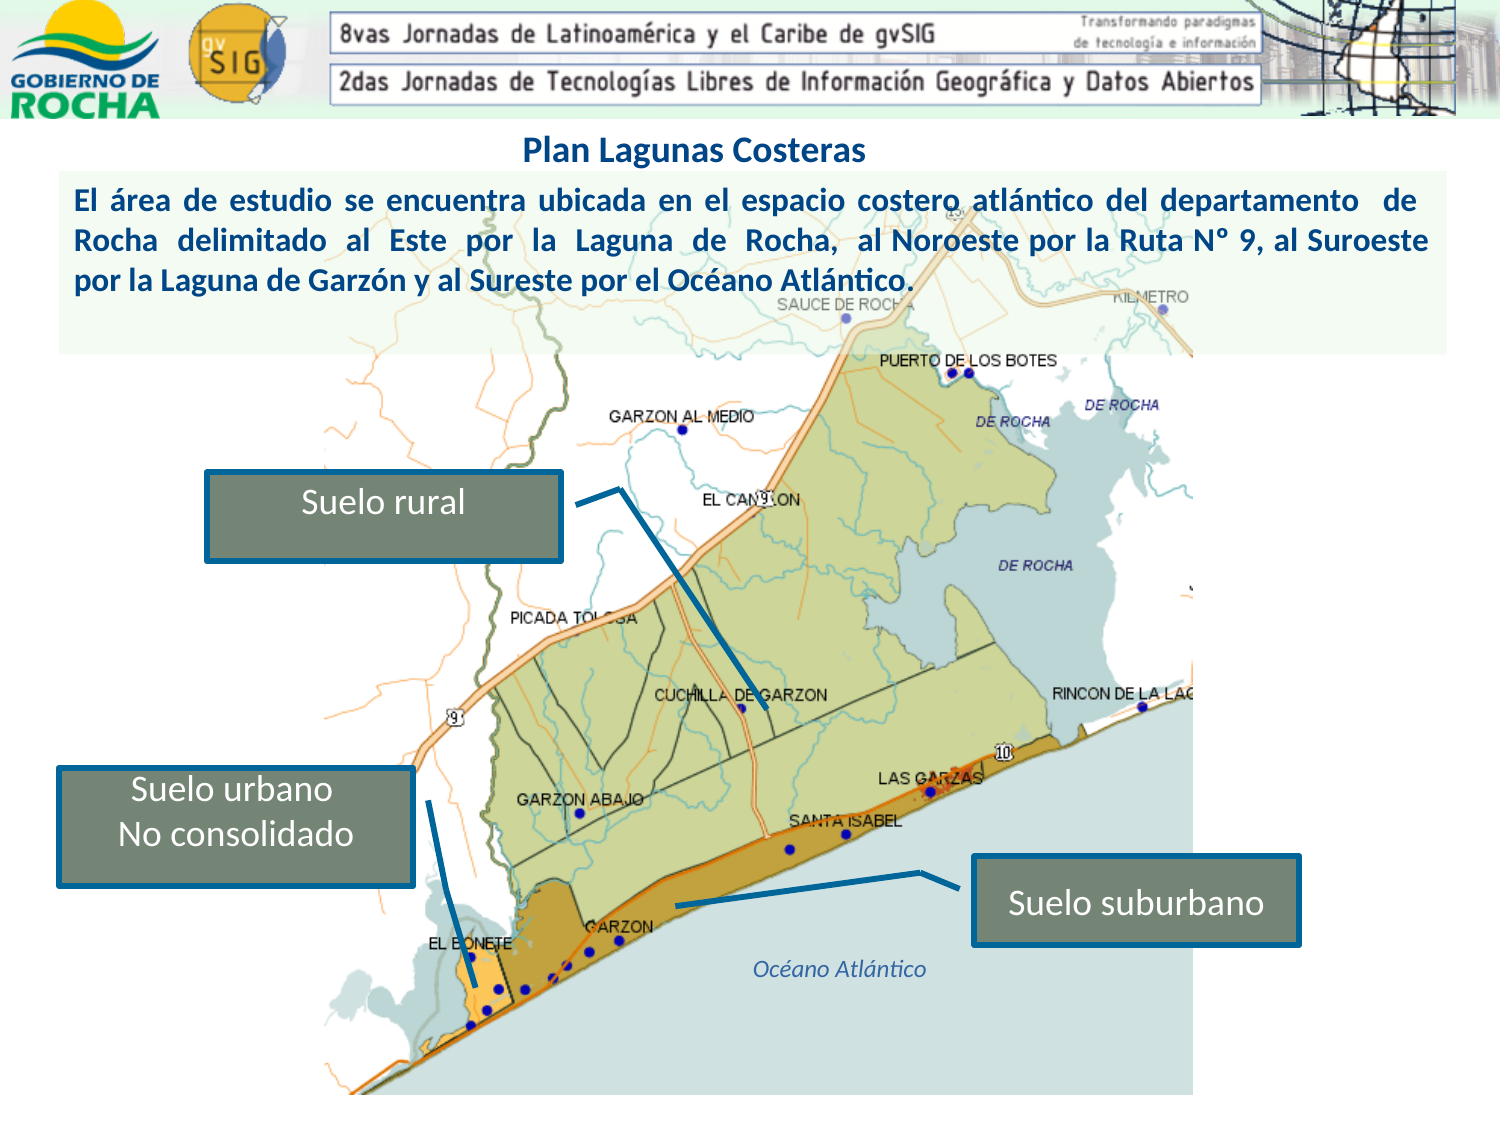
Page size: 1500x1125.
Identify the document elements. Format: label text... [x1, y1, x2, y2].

picture [0, 0, 1500, 119]
text_box Plan Lagunas Costeras [507, 118, 1040, 171]
text_box El área de estudio se encuentra ubicada en el espacio costero atlántico del departamento de Rocha delimitado al Este por la Laguna de Rocha, al Noroeste por la Ruta Nº 9, al Suroeste por la Laguna de Garzón y al Sureste por el Océano Atlántico. [59, 171, 1447, 355]
text_box Suelo rural [207, 472, 561, 561]
picture [324, 355, 1193, 1095]
text_box Suelo urbano No consolidado [59, 768, 413, 886]
text_box Suelo suburbano [974, 856, 1299, 945]
text_box Océano Atlántico [738, 944, 1004, 990]
